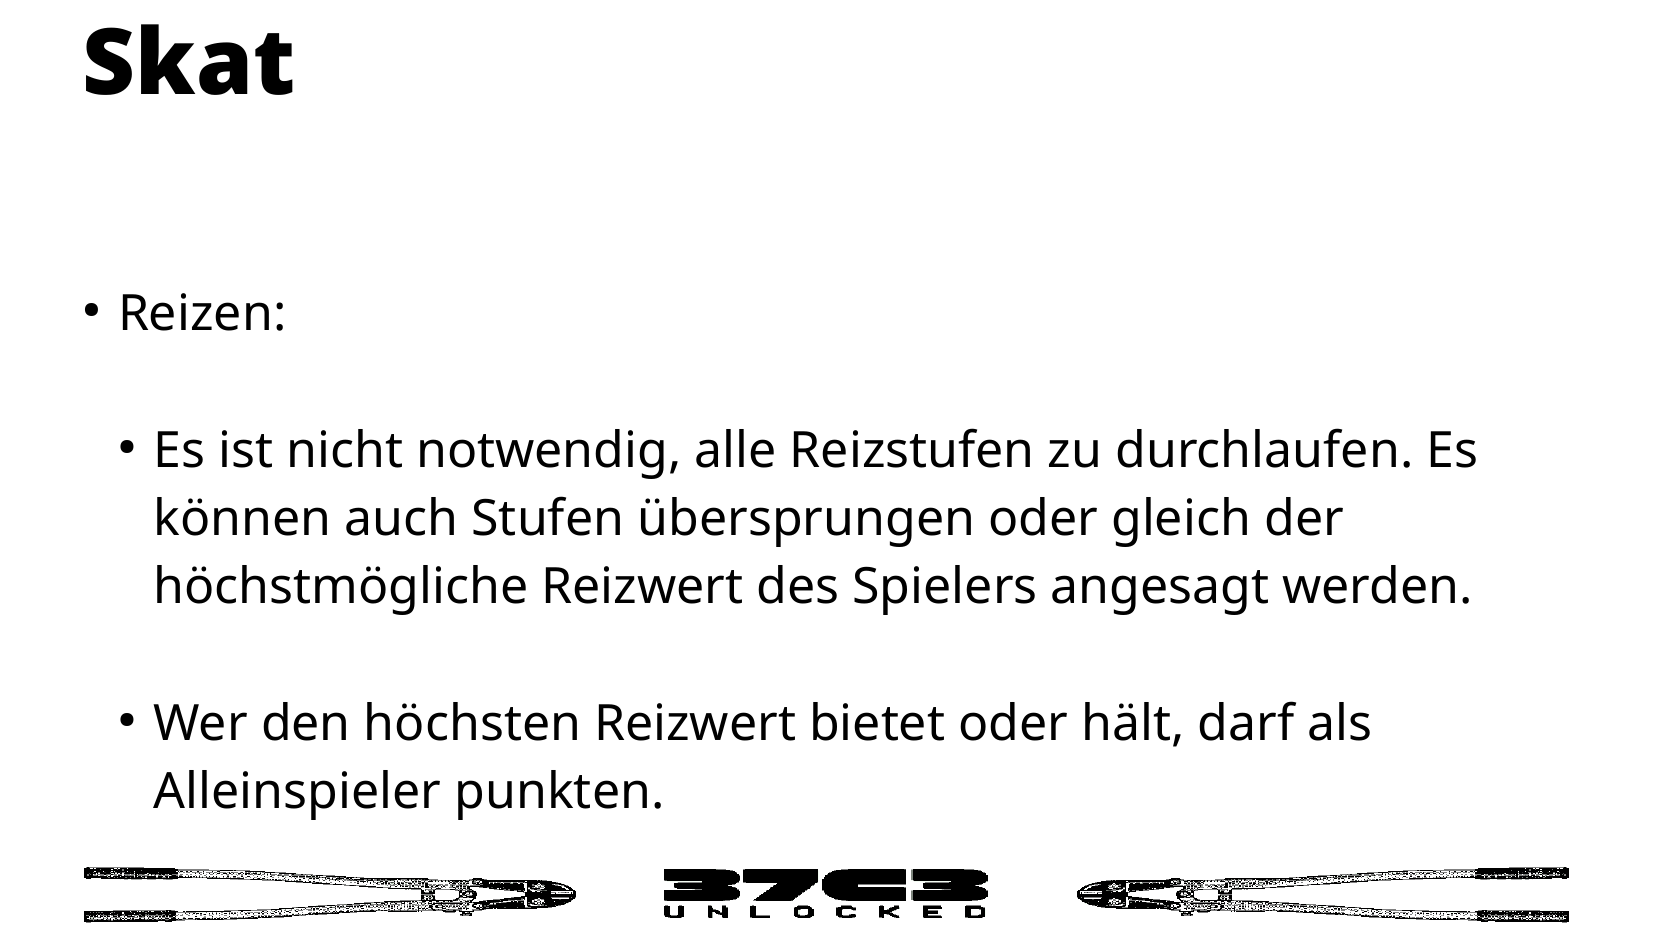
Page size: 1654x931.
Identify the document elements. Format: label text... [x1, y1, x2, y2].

picture [0, 856, 1654, 931]
subtitle Reizen: Es ist nicht notwendig, alle Reizstufen zu durchlaufen. Es können auch Stufen übersprungen oder gleich der höchstmögliche Reizwert des Spielers angesagt werden. Wer den höchsten Reizwert bietet oder hält, darf als Alleinspieler punkten. [82, 118, 1571, 827]
title Skat [82, 0, 1571, 118]
